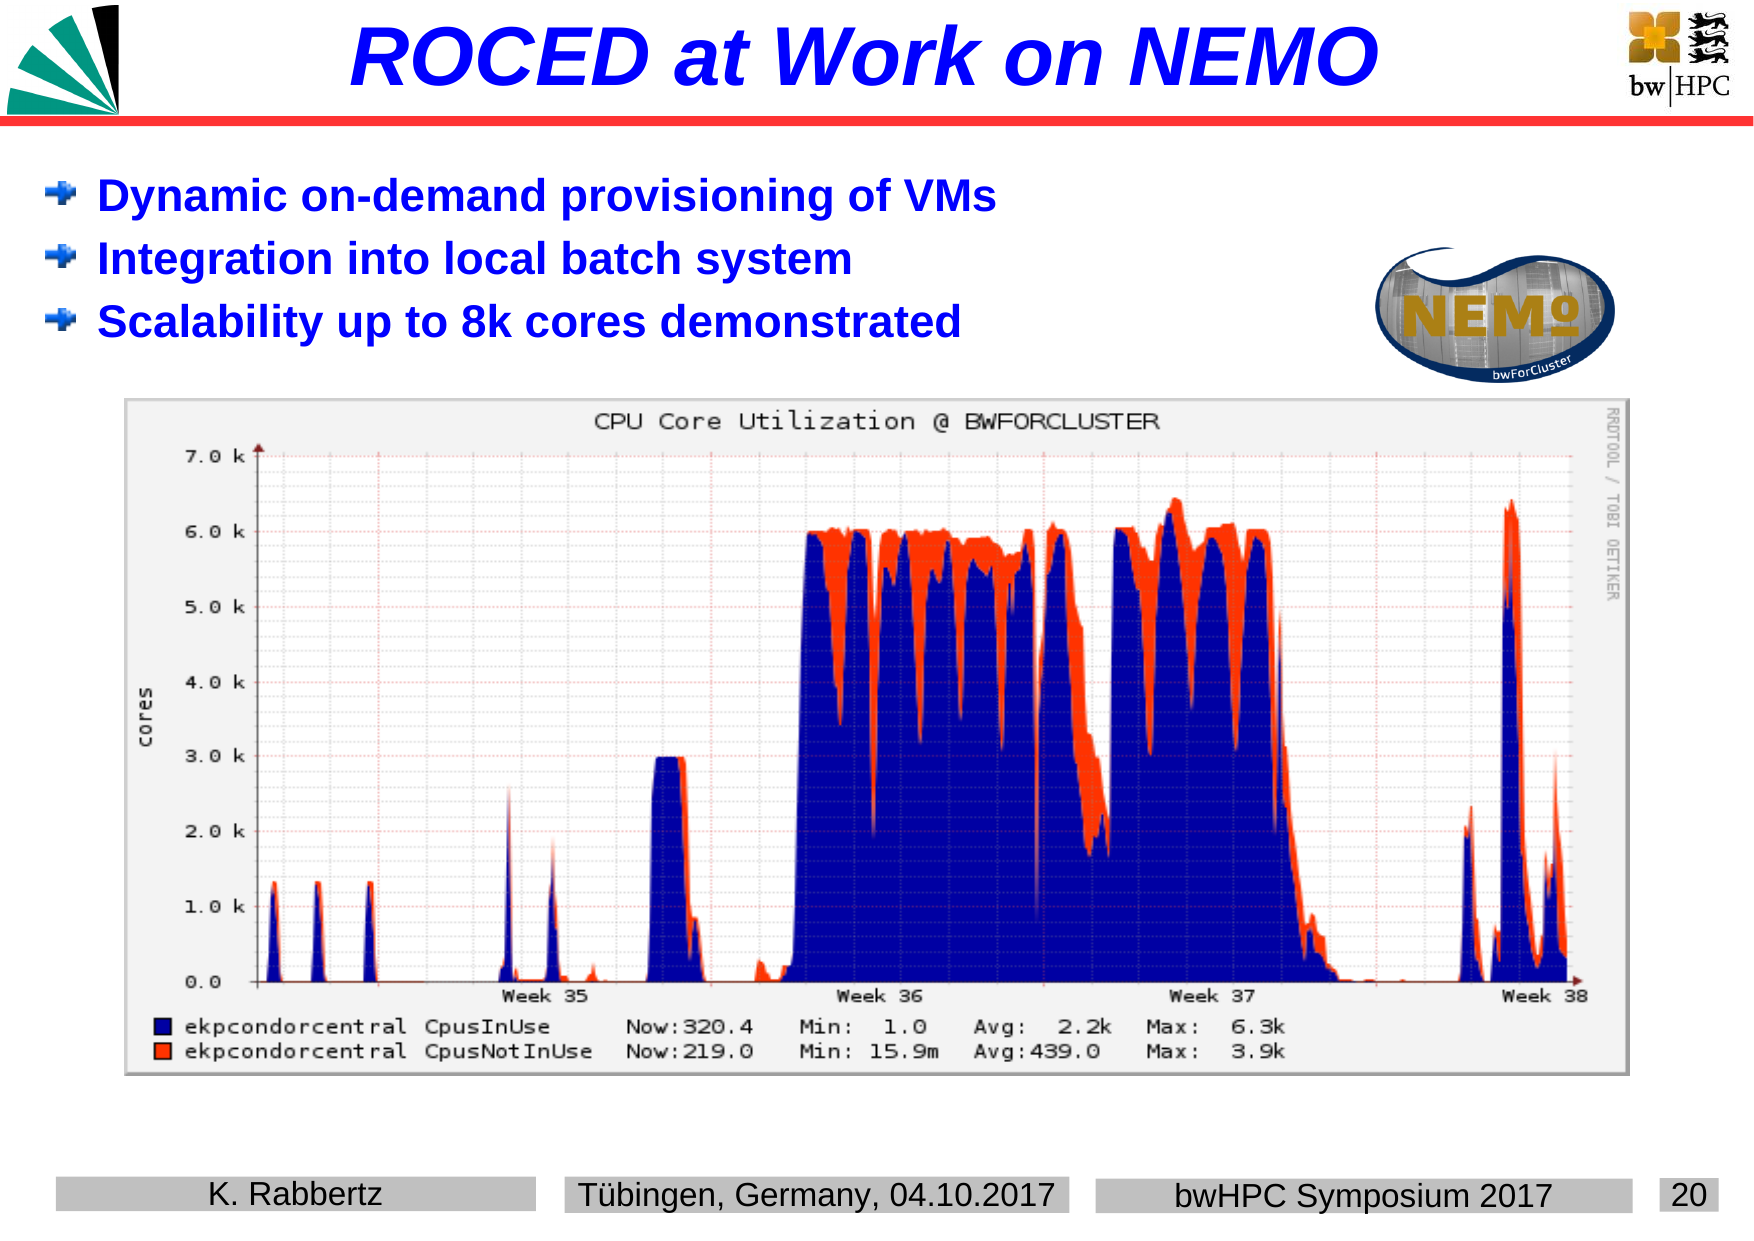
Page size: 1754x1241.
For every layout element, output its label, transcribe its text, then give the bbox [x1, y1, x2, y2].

picture [1617, 3, 1740, 115]
list Dynamic on-demand provisioning of VMs Integration into local batch system Scalability up to 8k cores demonstrated [45, 165, 1712, 371]
title ROCED at Work on NEMO [123, 0, 1606, 114]
picture [1375, 247, 1615, 383]
picture [7, 5, 119, 116]
picture [124, 398, 1630, 1076]
